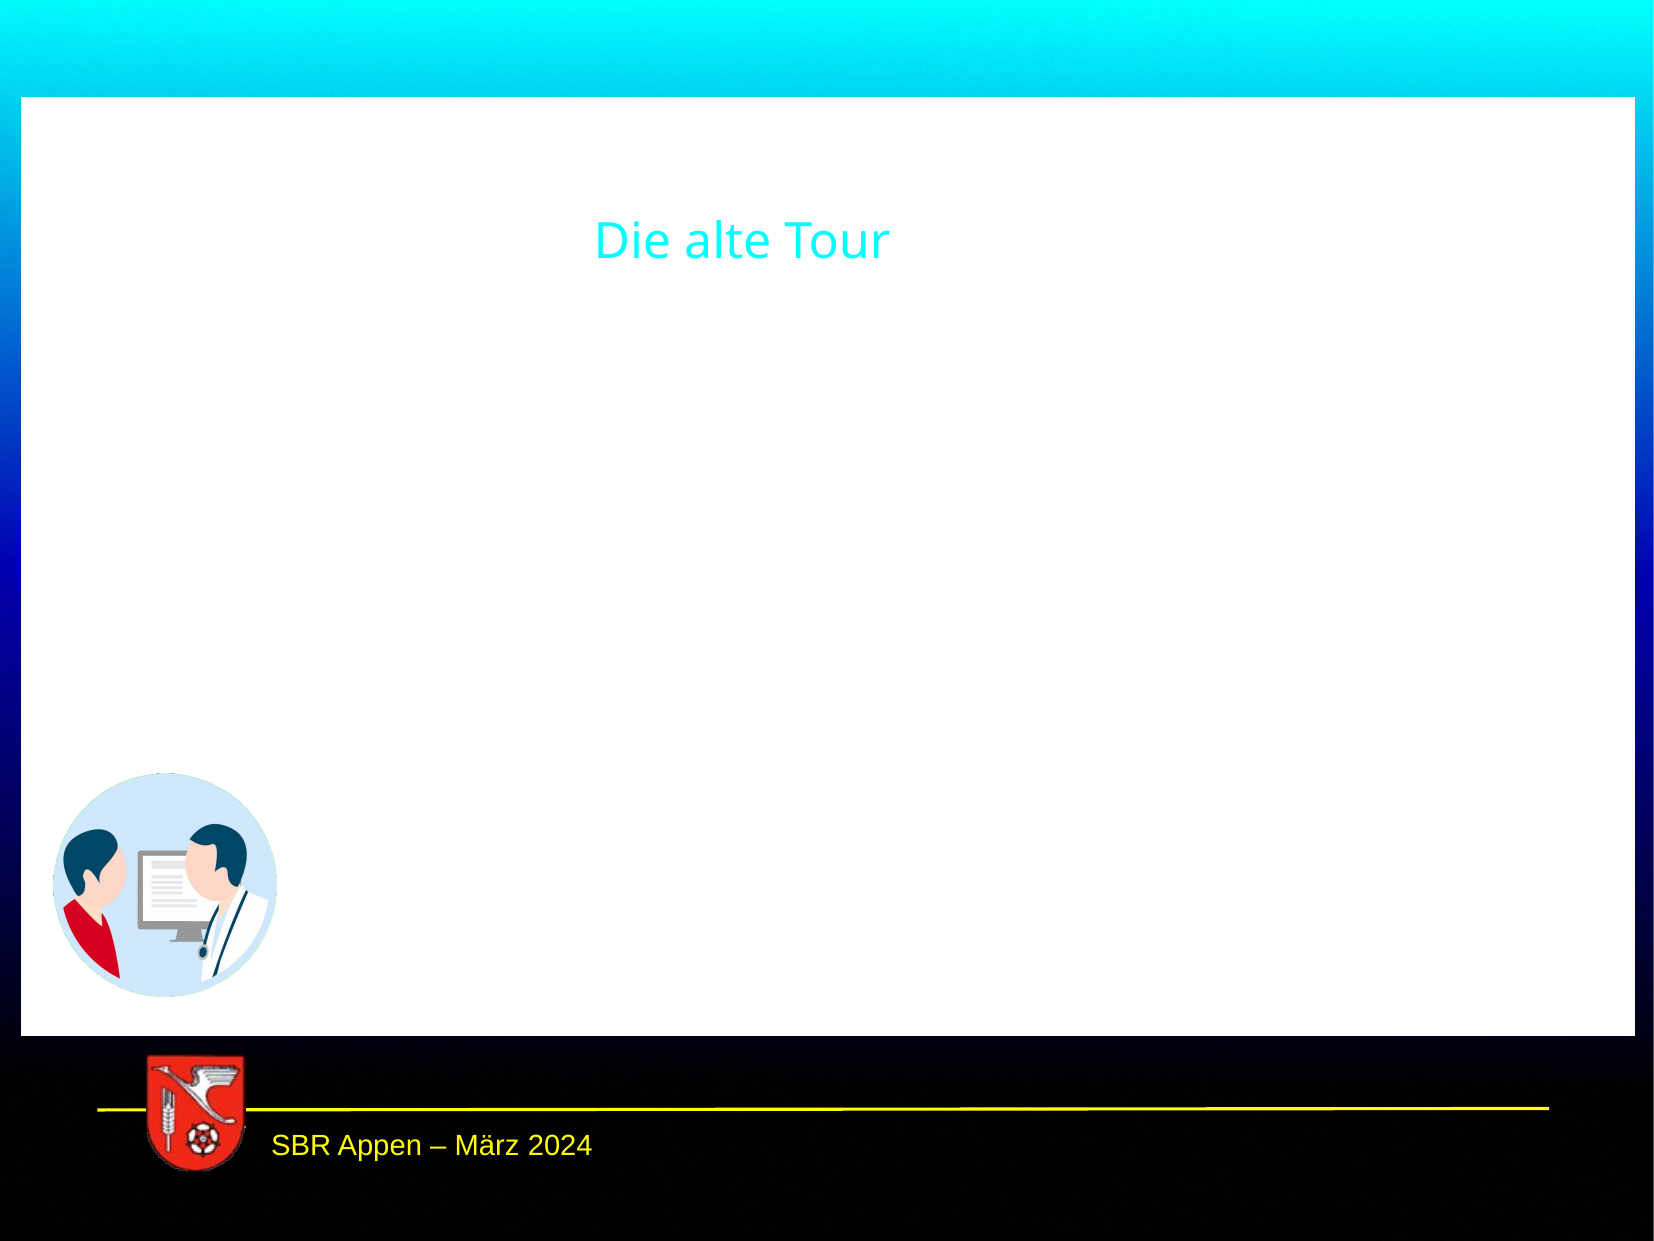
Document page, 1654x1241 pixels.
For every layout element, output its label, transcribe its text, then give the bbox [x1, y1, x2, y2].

text_box Die alte Tour [578, 198, 958, 284]
text_box SBR Appen – März 2024 [256, 1121, 760, 1170]
picture [0, 0, 1654, 1241]
